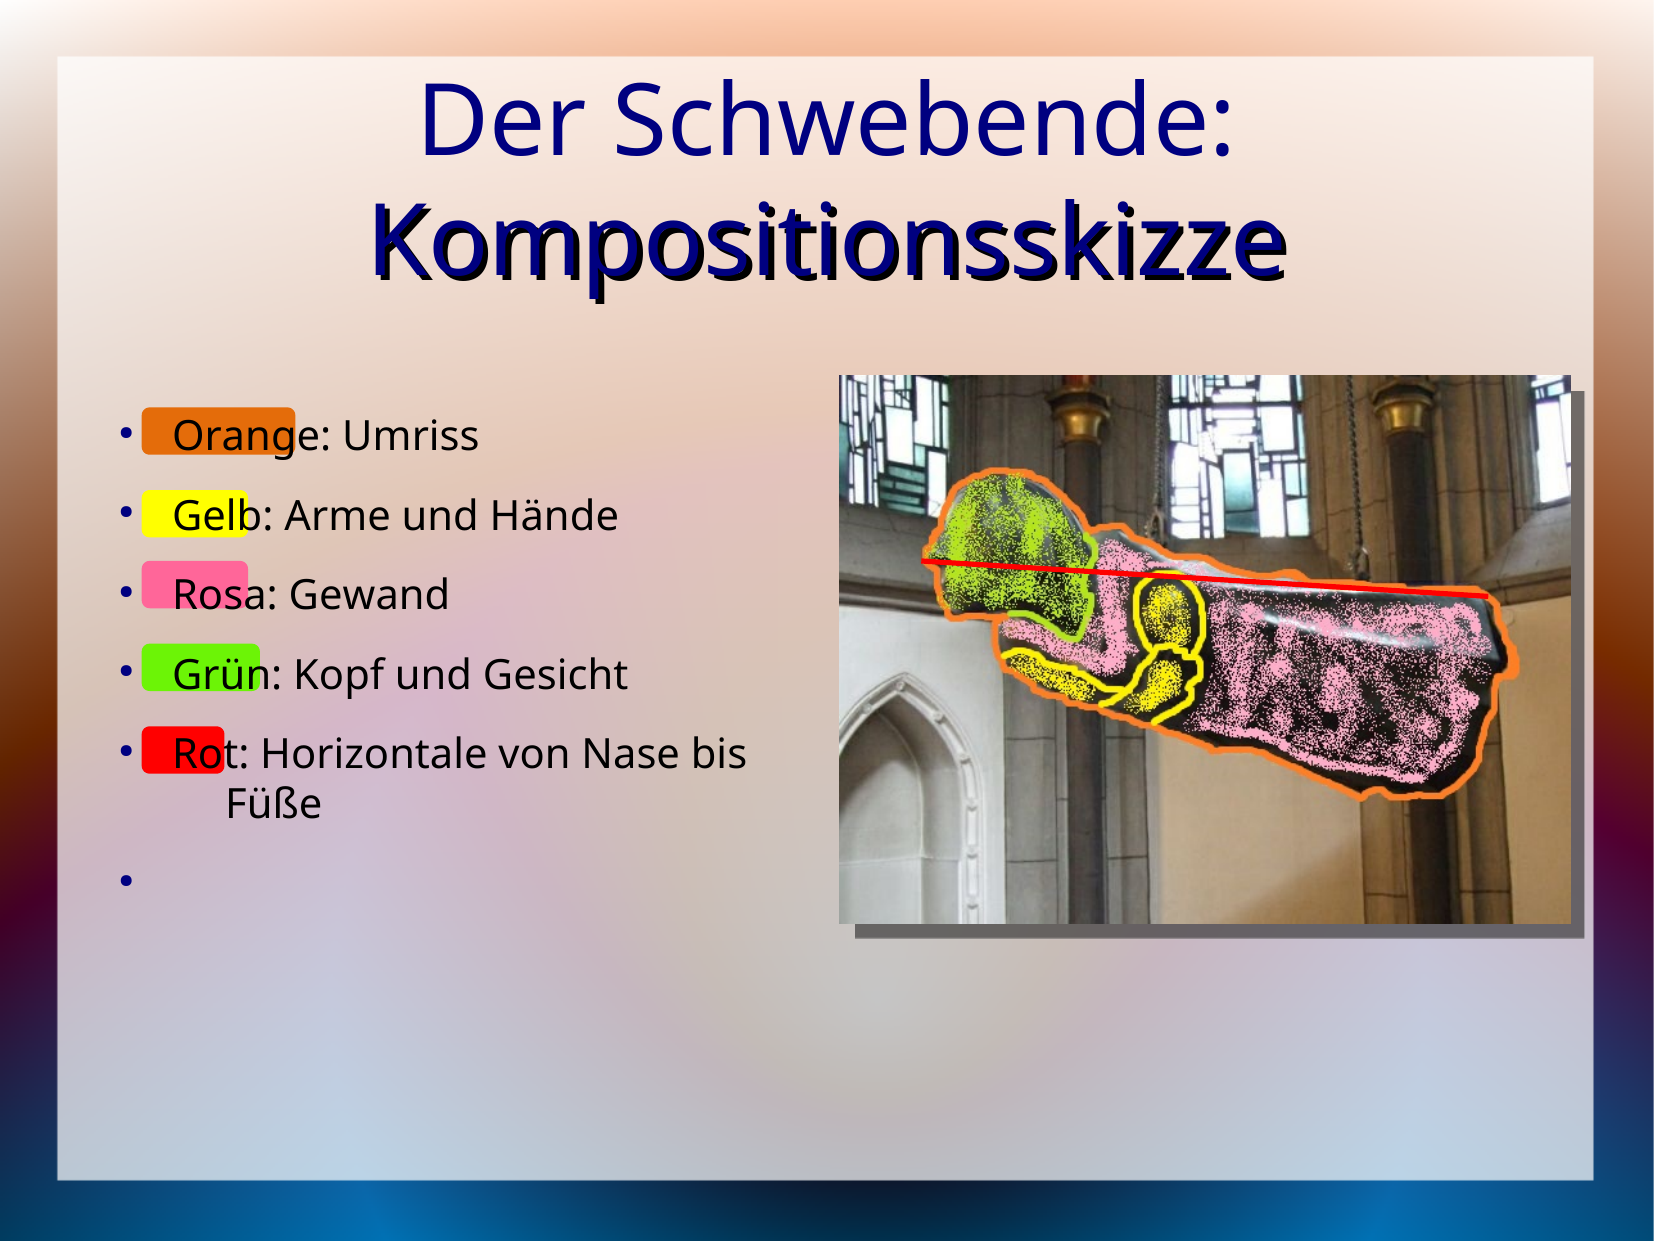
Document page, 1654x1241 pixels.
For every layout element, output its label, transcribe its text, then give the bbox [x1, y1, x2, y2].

picture [839, 375, 1571, 924]
title Der Schwebende: Kompositionsskizze [82, 55, 1571, 263]
list Orange: Umriss Gelb: Arme und Hände Rosa: Gewand Grün: Kopf und Gesicht Rot: Horizontale von Nase bis Füße [83, 408, 816, 1129]
